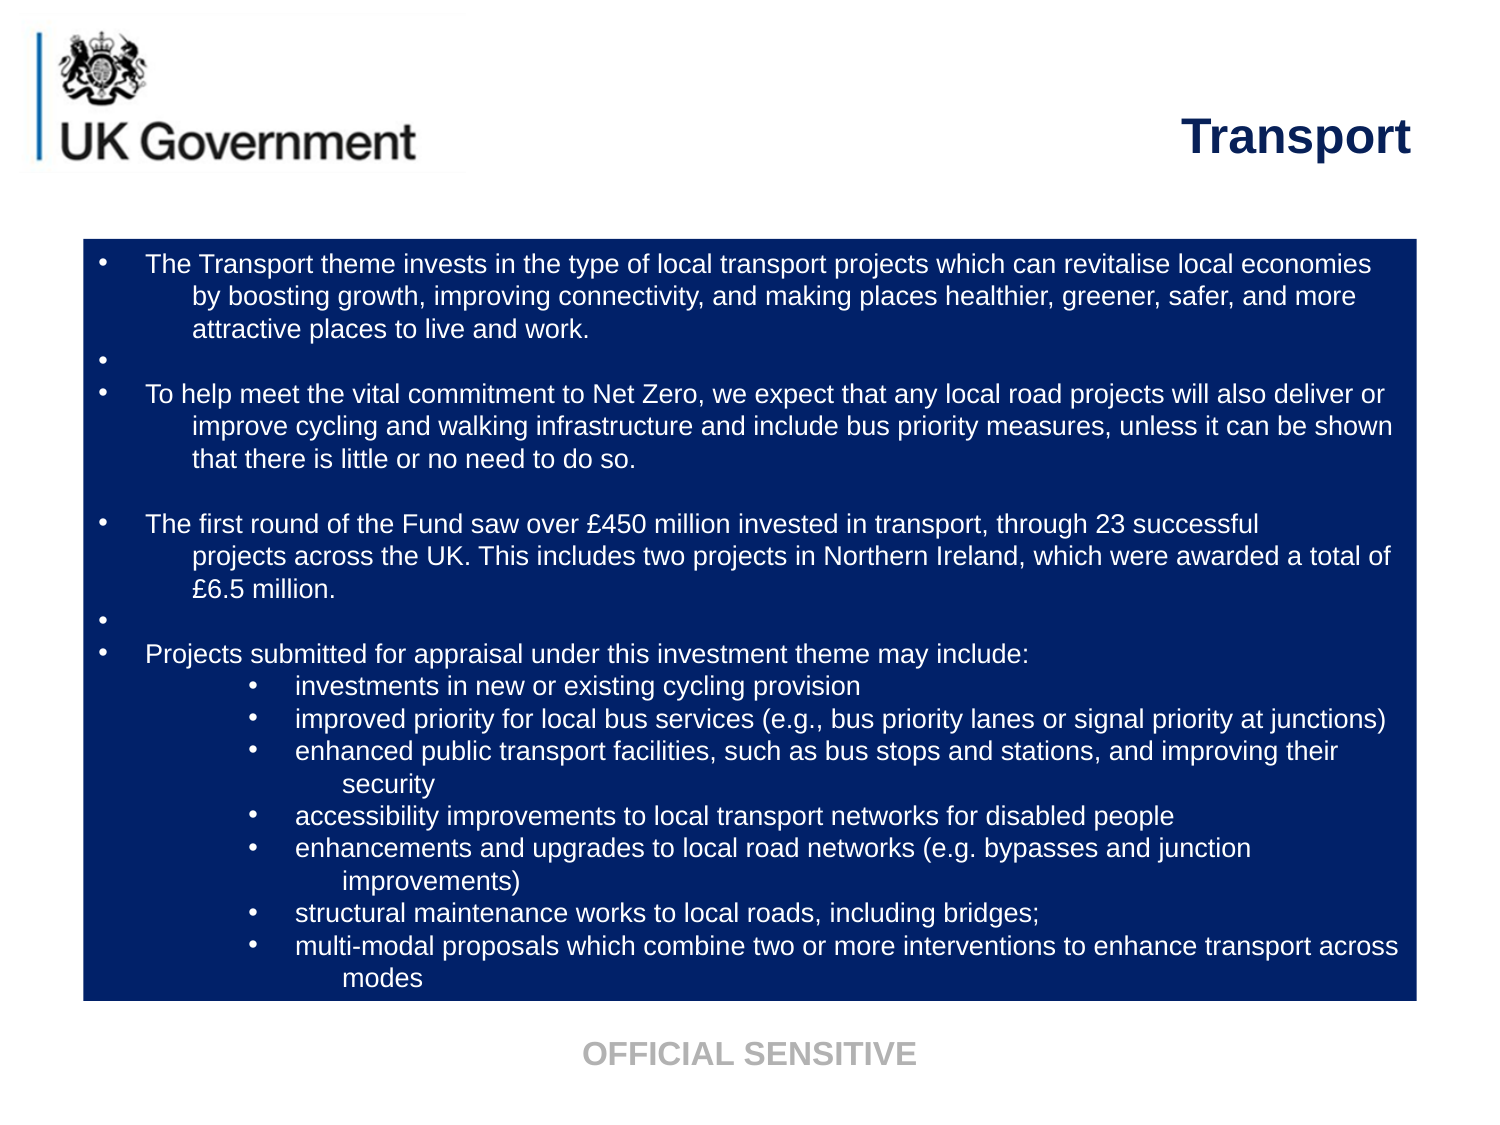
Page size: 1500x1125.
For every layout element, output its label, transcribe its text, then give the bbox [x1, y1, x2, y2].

picture [19, 0, 466, 173]
text_box The Transport theme invests in the type of local transport projects which can revitalise local economies by boosting growth, improving connectivity, and making places healthier, greener, safer, and more attractive places to live and work. To help meet the vital commitment to Net Zero, we expect that any local road projects will also deliver or improve cycling and walking infrastructure and include bus priority measures, unless it can be shown that there is little or no need to do so. The first round of the Fund saw over £450 million invested in transport, through 23 successful projects across the UK. This includes two projects in Northern Ireland, which were awarded a total of £6.5 million. Projects submitted for appraisal under this investment theme may include: investments in new or existing cycling provision improved priority for local bus services (e.g., bus priority lanes or signal priority at junctions) enhanced public transport facilities, such as bus stops and stations, and improving their security accessibility improvements to local transport networks for disabled people enhancements and upgrades to local road networks (e.g. bypasses and junction improvements) structural maintenance works to local roads, including bridges; multi-modal proposals which combine two or more interventions to enhance transport across modes [83, 238, 1417, 944]
title Transport [1165, 96, 1500, 173]
